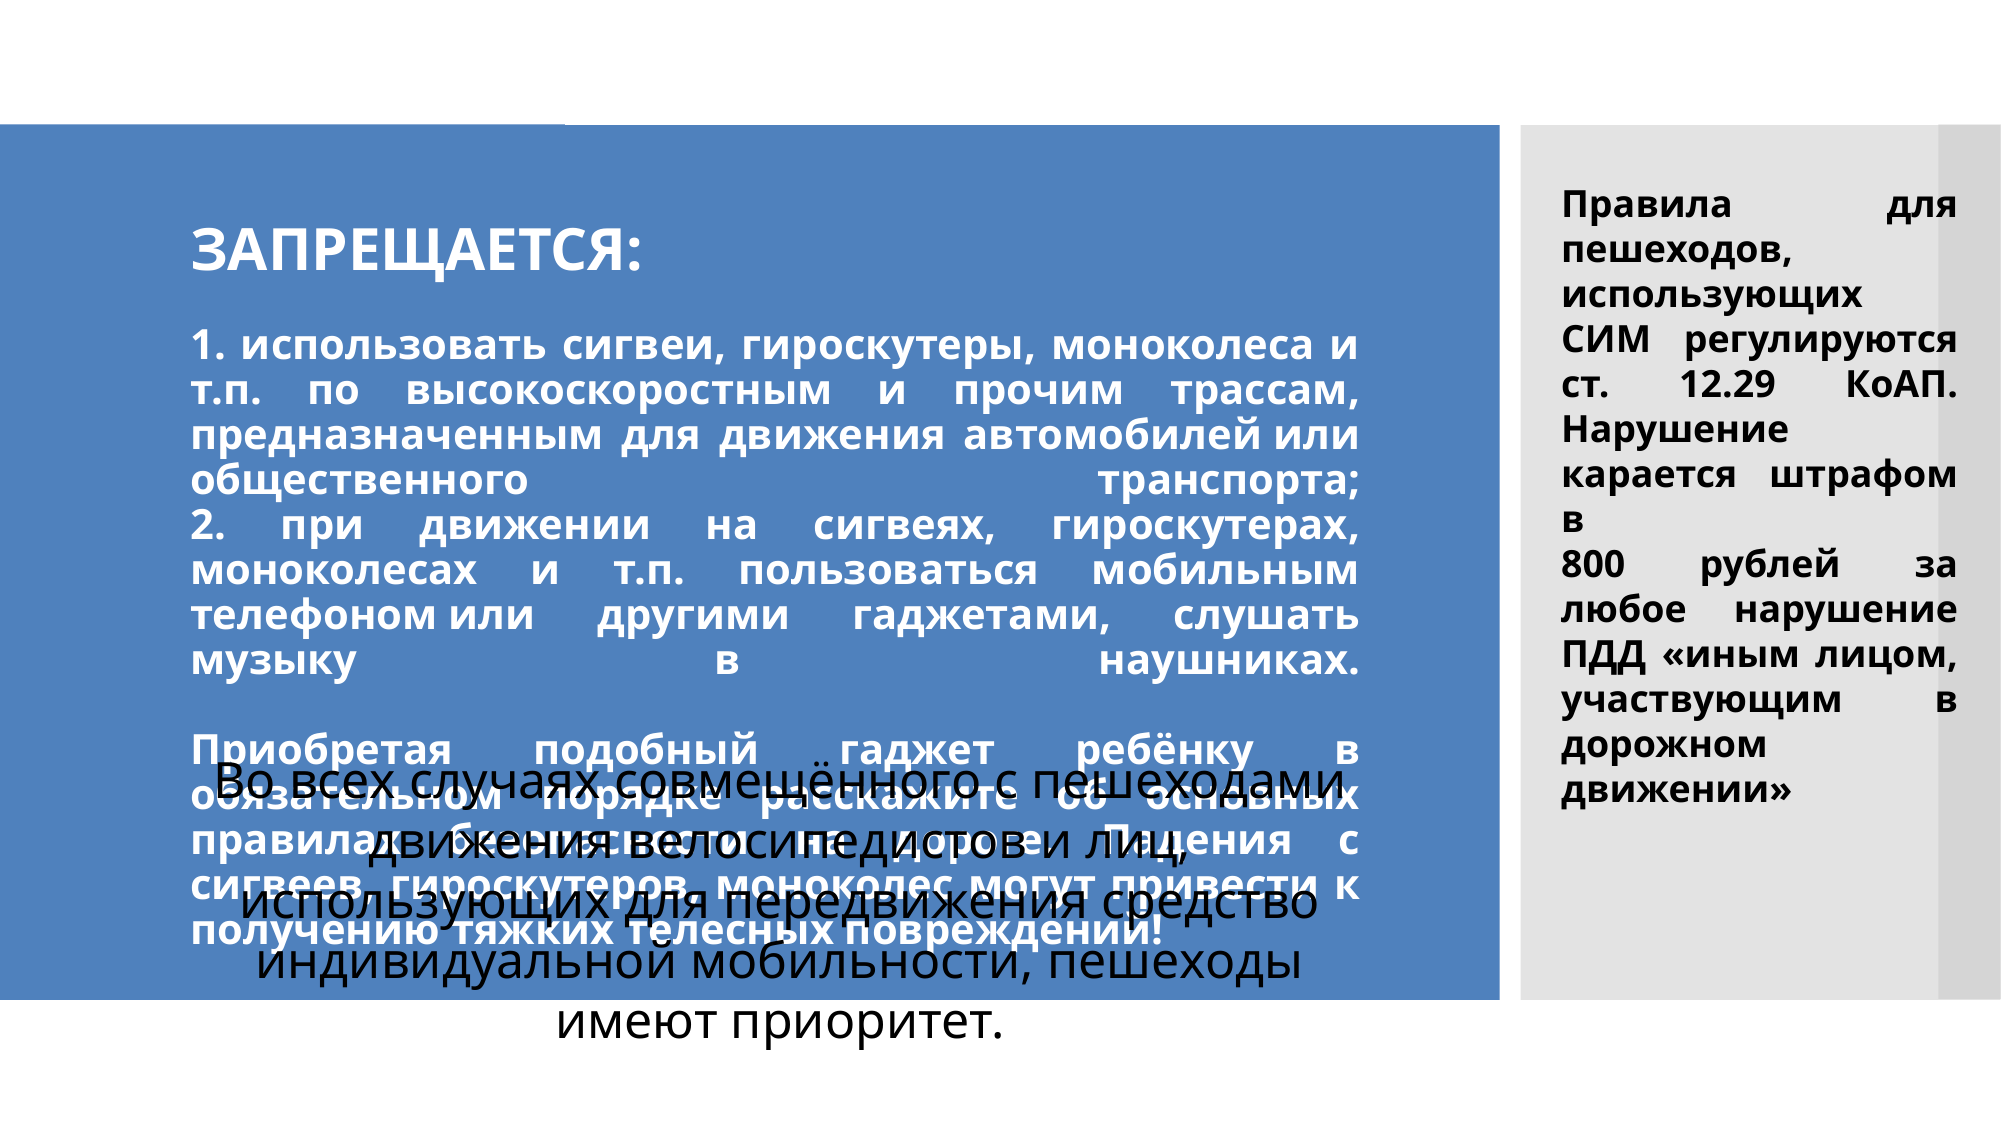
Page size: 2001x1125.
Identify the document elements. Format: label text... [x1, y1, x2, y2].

title ЗАПРЕЩАЕТСЯ: 1. использовать сигвеи, гироскутеры, моноколеса и т.п. по высокоскоростным и прочим трассам, предназначенным для движения автомобилей или общественного транспорта; 2. при движении на сигвеях, гироскутерах, моноколесах и т.п. пользоваться мобильным телефоном или другими гаджетами, слушать музыку в наушниках. Приобретая подобный гаджет ребёнку в обязательном порядке расскажите об основных правилах безопасности на дороге. Падения с сигвеев, гироскутеров, моноколес могут привести к получению тяжких телесных повреждений! [175, 213, 1376, 747]
text_box Правила для пешеходов, использующих СИМ регулируются ст. 12.29 КоАП. Нарушение карается штрафом в 800 рублей за любое нарушение ПДД «иным лицом, участвующим в дорожном движении» [1546, 173, 1974, 863]
text_box Во всех случаях совмещённого с пешеходами движения велосипедистов и лиц, использующих для передвижения средство индивидуальной мобильности, пешеходы имеют приоритет. [198, 740, 1362, 1056]
